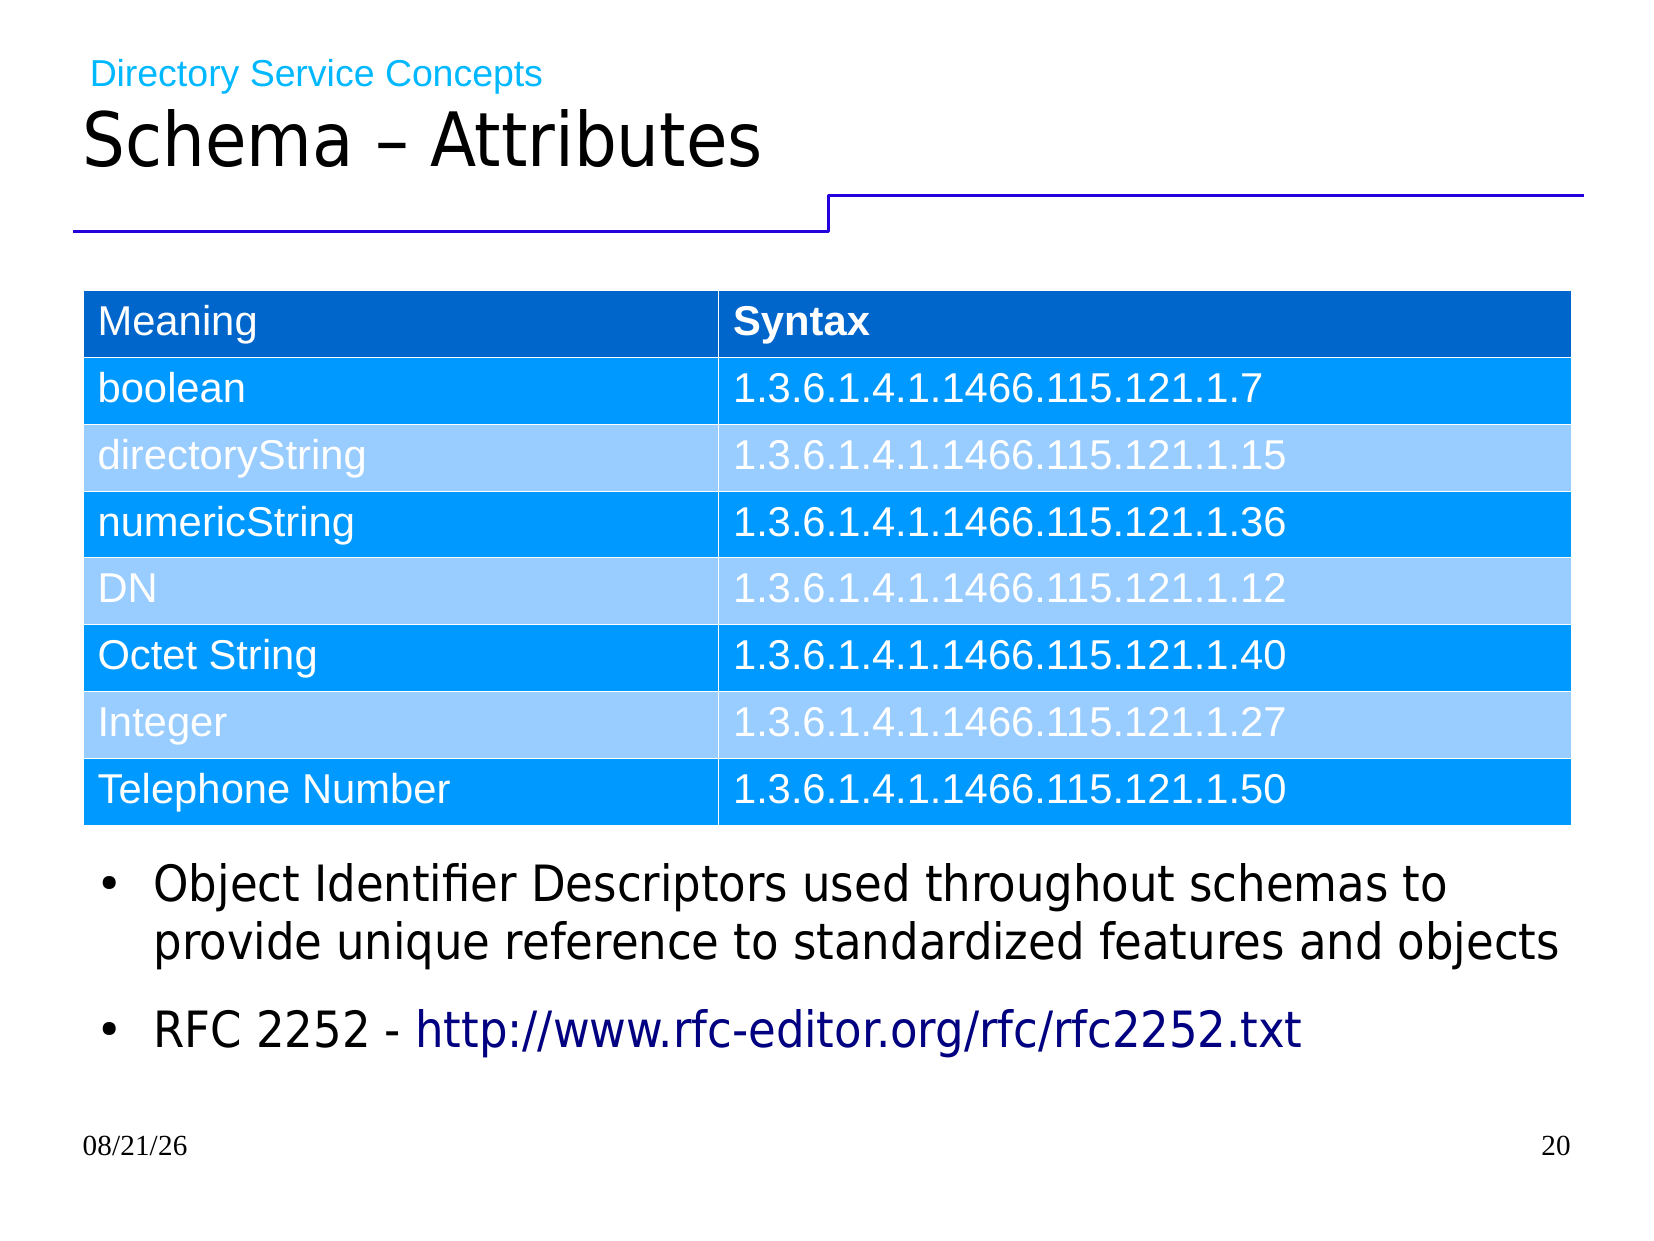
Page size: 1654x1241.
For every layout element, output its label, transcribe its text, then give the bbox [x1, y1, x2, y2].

list Object Identifier Descriptors used throughout schemas to provide unique reference to standardized features and objects RFC 2252 - http://www.rfc-editor.org/rfc/rfc2252.txt [82, 855, 1571, 1109]
table_cell Telephone Number [84, 759, 718, 825]
table_cell boolean [84, 358, 718, 424]
table_cell 1.3.6.1.4.1.1466.115.121.1.36 [719, 492, 1571, 557]
table_cell 1.3.6.1.4.1.1466.115.121.1.7 [719, 358, 1571, 424]
table_header Meaning [84, 291, 718, 357]
table_cell 1.3.6.1.4.1.1466.115.121.1.15 [719, 425, 1571, 491]
table_cell 1.3.6.1.4.1.1466.115.121.1.27 [719, 692, 1571, 758]
table_cell 1.3.6.1.4.1.1466.115.121.1.50 [719, 759, 1571, 825]
table_cell Integer [84, 692, 718, 758]
table_cell 1.3.6.1.4.1.1466.115.121.1.40 [719, 625, 1571, 691]
table_header Syntax [719, 291, 1571, 357]
table_cell DN [84, 558, 718, 624]
table_cell 1.3.6.1.4.1.1466.115.121.1.12 [719, 558, 1571, 624]
table_cell numericString [84, 492, 718, 557]
table_cell directoryString [84, 425, 718, 491]
title Schema – Attributes [82, 49, 1571, 232]
table_cell Octet String [84, 625, 718, 691]
text_box Directory Service Concepts [75, 45, 571, 103]
